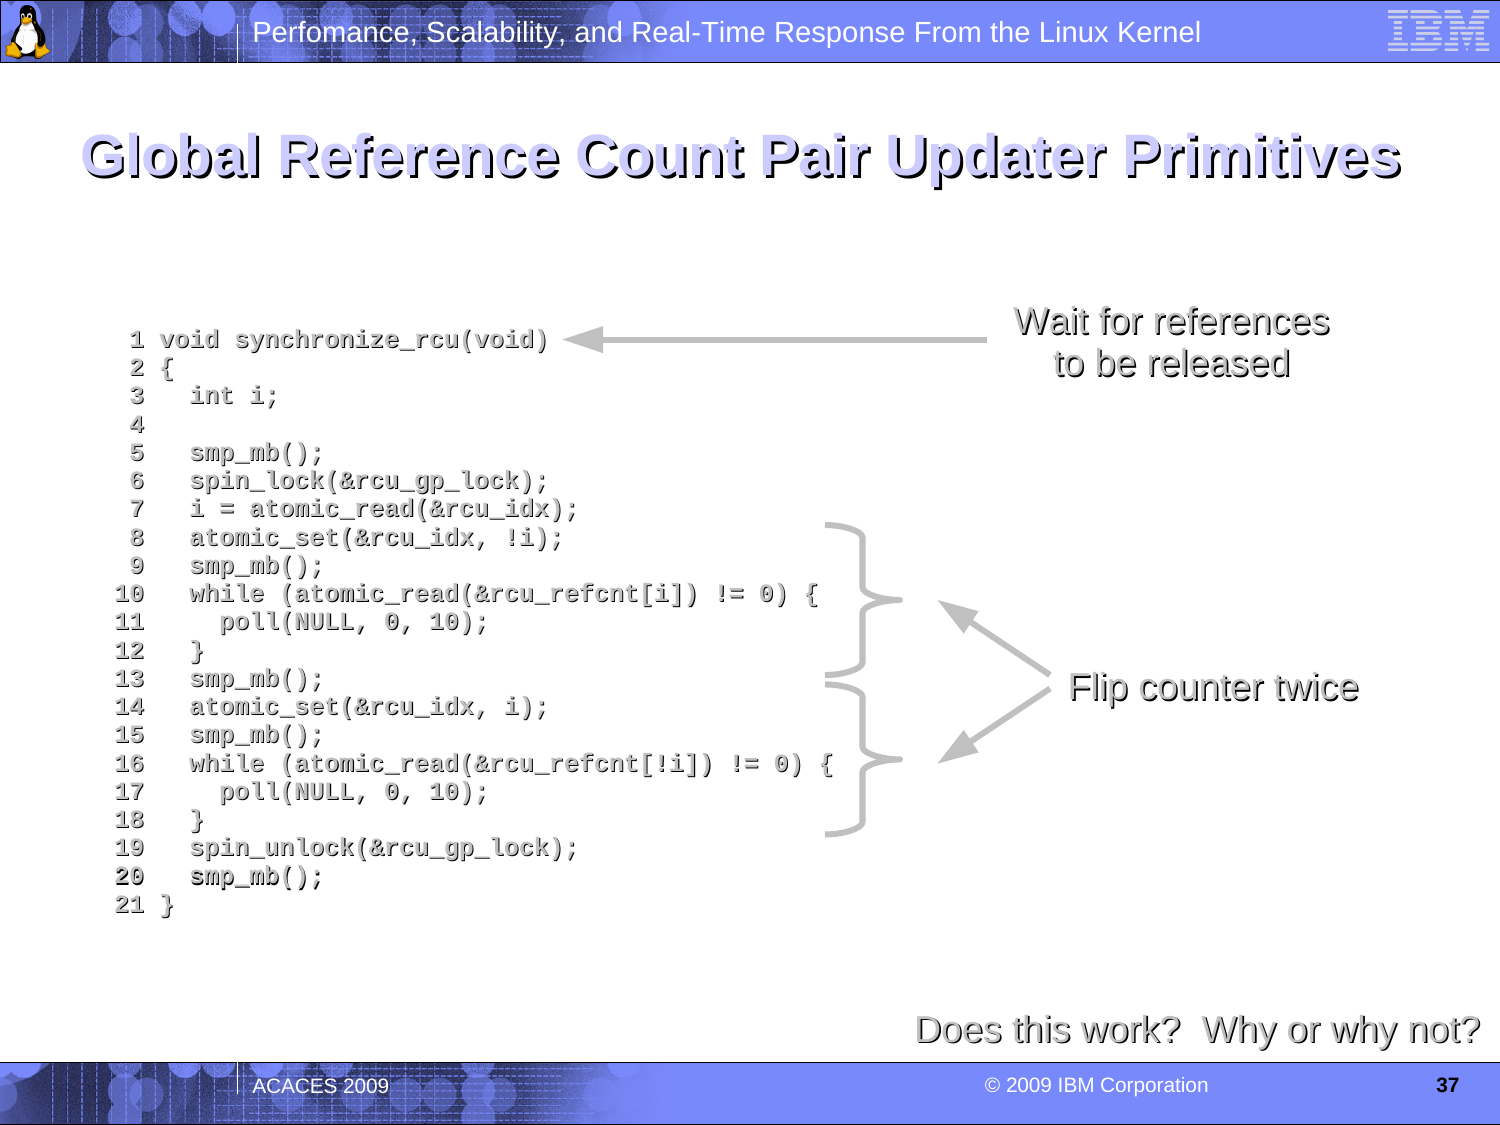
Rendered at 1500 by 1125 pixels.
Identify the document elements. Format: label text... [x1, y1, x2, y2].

text_box Does this work? Why or why not? [899, 1000, 1496, 1058]
list 1 void synchronize_rcu(void) 2 { 3 int i; 4 5 smp_mb(); 6 spin_lock(&rcu_gp_lock); 7 i = atomic_read(&rcu_idx); 8 atomic_set(&rcu_idx, !i); 9 smp_mb(); 10 while (atomic_read(&rcu_refcnt[i]) != 0) { 11 poll(NULL, 0, 10); 12 } 13 smp_mb(); 14 atomic_set(&rcu_idx, i); 15 smp_mb(); 16 while (atomic_read(&rcu_refcnt[!i]) != 0) { 17 poll(NULL, 0, 10); 18 } 19 spin_unlock(&rcu_gp_lock); 20 smp_mb(); 21 } [99, 326, 1389, 995]
picture [0, 1063, 1500, 1124]
picture [1, 1, 1500, 62]
title Global Reference Count Pair Updater Primitives [79, 124, 1433, 192]
text_box Flip counter twice [1053, 658, 1374, 715]
text_box Wait for references to be released [998, 292, 1345, 392]
